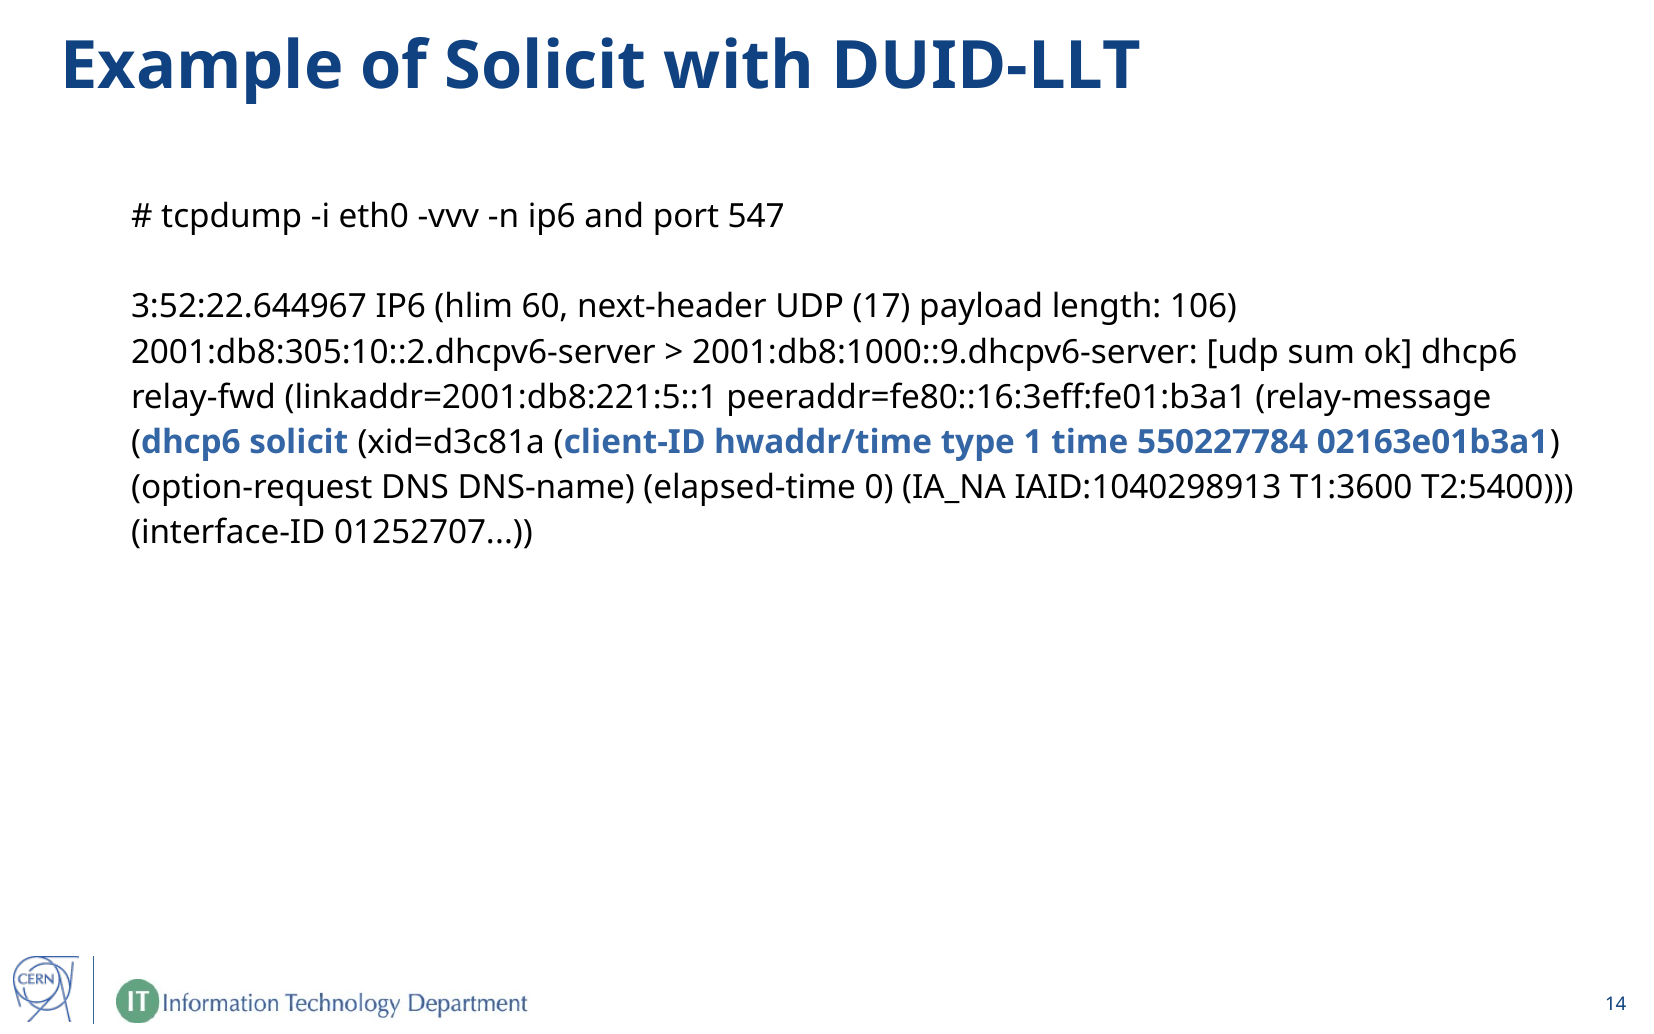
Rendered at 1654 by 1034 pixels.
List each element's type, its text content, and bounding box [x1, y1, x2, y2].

text_box # tcpdump -i eth0 -vvv -n ip6 and port 547 3:52:22.644967 IP6 (hlim 60, next-header UDP (17) payload length: 106) 2001:db8:305:10::2.dhcpv6-server > 2001:db8:1000::9.dhcpv6-server: [udp sum ok] dhcp6 relay-fwd (linkaddr=2001:db8:221:5::1 peeraddr=fe80::16:3eff:fe01:b3a1 (relay-message (dhcp6 solicit (xid=d3c81a (client-ID hwaddr/time type 1 time 550227784 02163e01b3a1) (option-request DNS DNS-name) (elapsed-time 0) (IA_NA IAID:1040298913 T1:3600 T2:5400))) (interface-ID 01252707...)) [116, 184, 1606, 1034]
picture [13, 956, 79, 1032]
title Example of Solicit with DUID-LLT [60, 0, 1528, 138]
